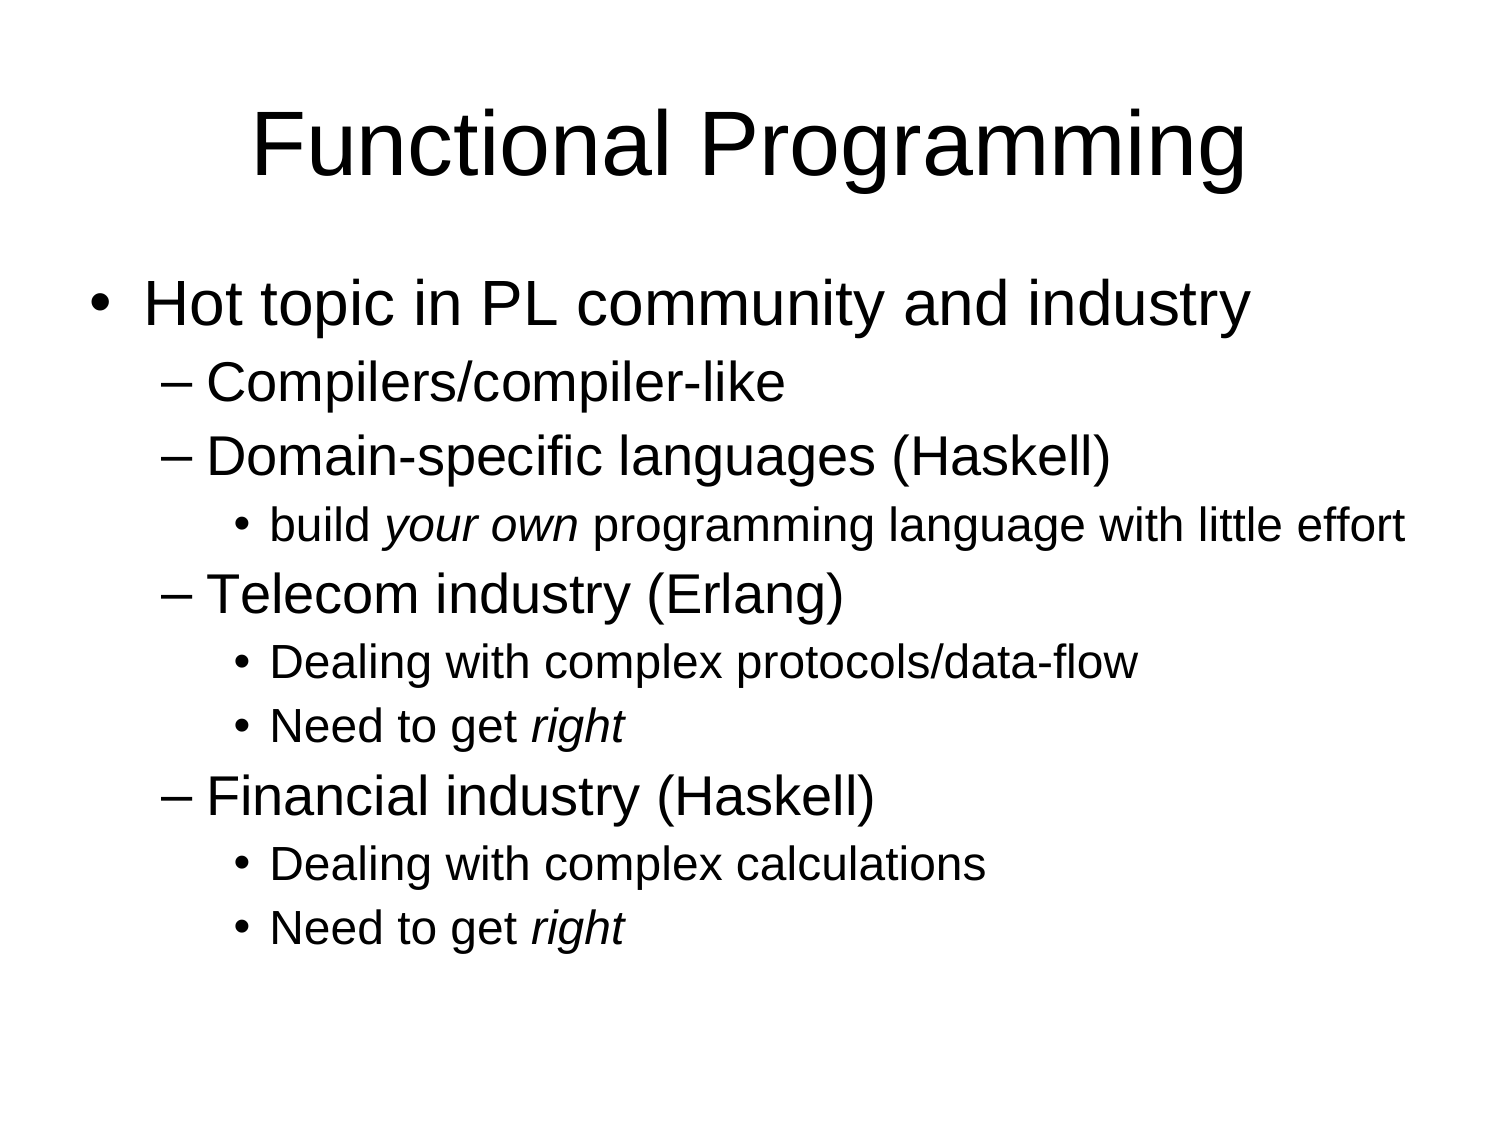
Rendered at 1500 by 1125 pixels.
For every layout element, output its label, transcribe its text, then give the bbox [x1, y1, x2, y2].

list Hot topic in PL community and industry Compilers/compiler-like Domain-specific languages (Haskell) build your own programming language with little effort Telecom industry (Erlang) Dealing with complex protocols/data-flow Need to get right Financial industry (Haskell) Dealing with complex calculations Need to get right [75, 262, 1426, 1005]
title Functional Programming [75, 45, 1426, 233]
